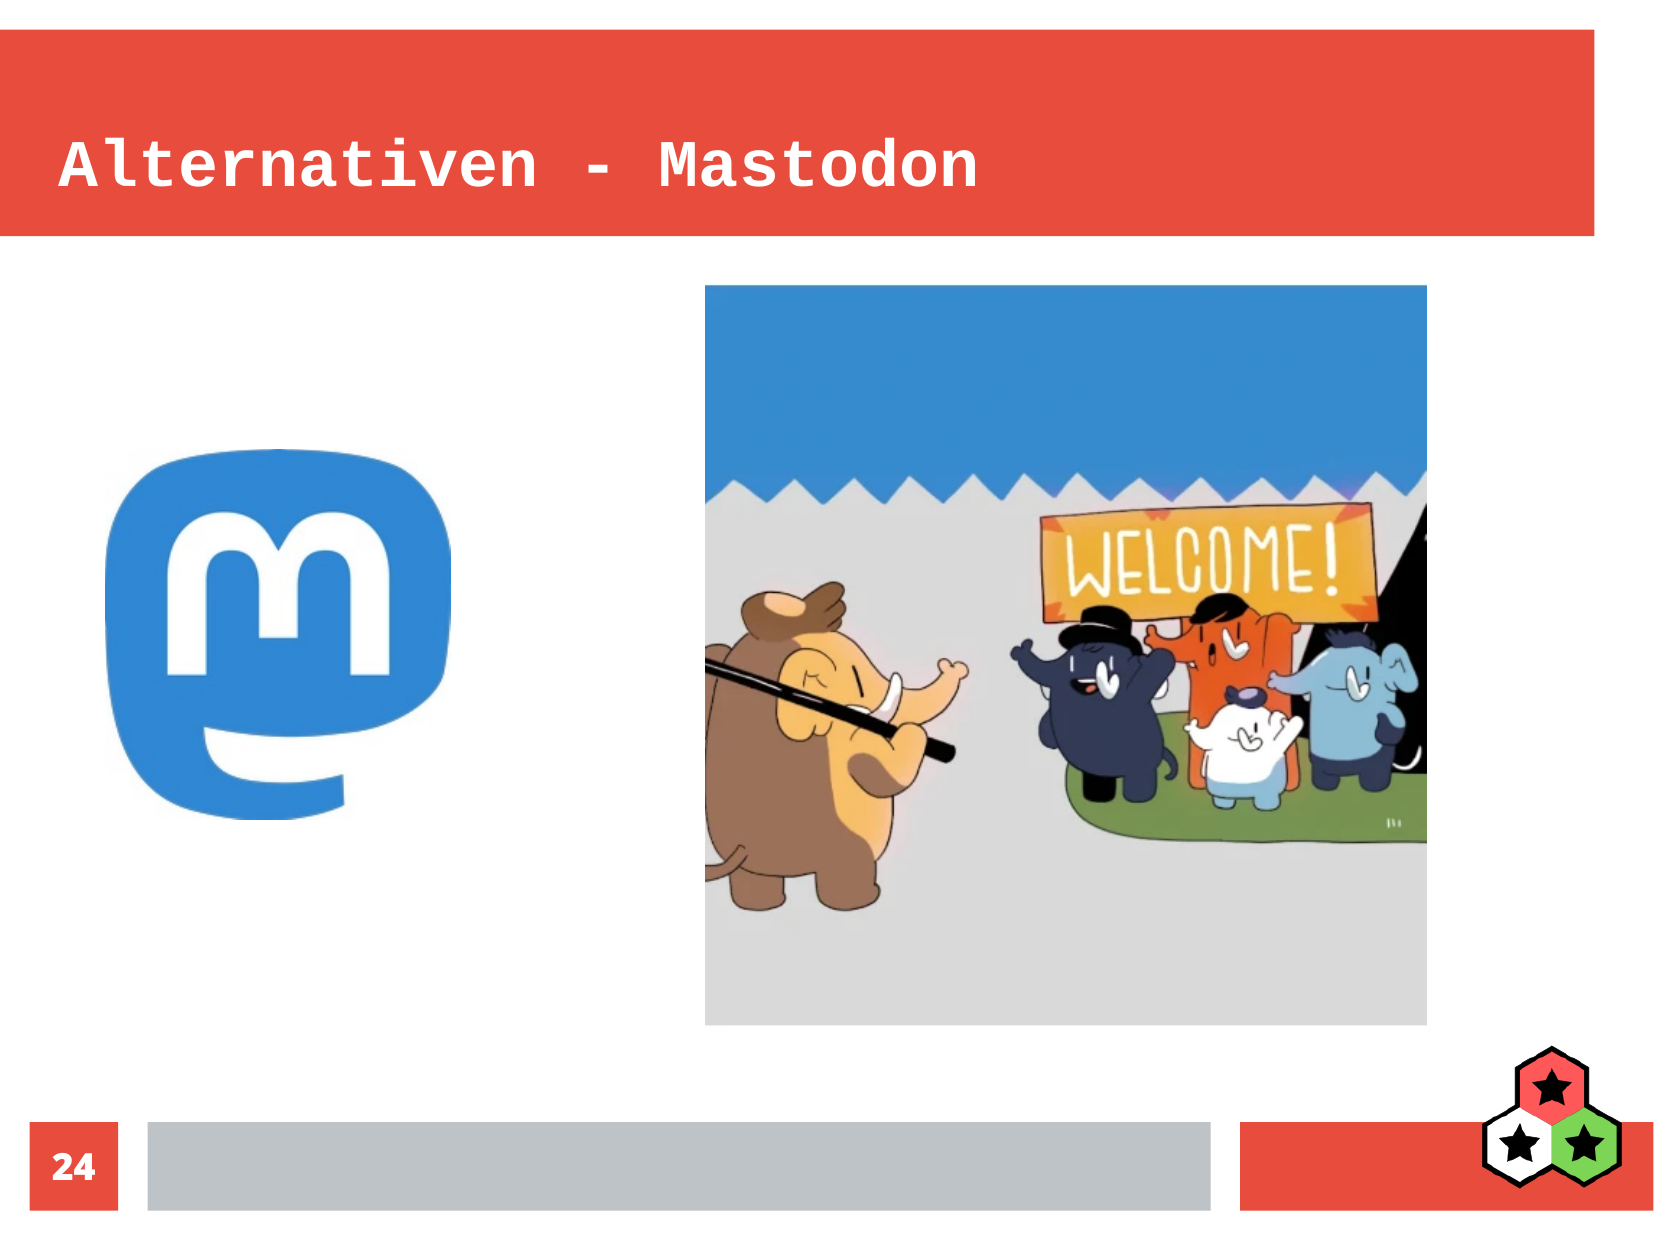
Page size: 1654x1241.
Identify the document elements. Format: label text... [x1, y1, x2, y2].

title Alternativen - Mastodon [59, 59, 1595, 207]
picture [105, 449, 451, 820]
picture [705, 284, 1427, 1027]
picture [1463, 1028, 1640, 1205]
